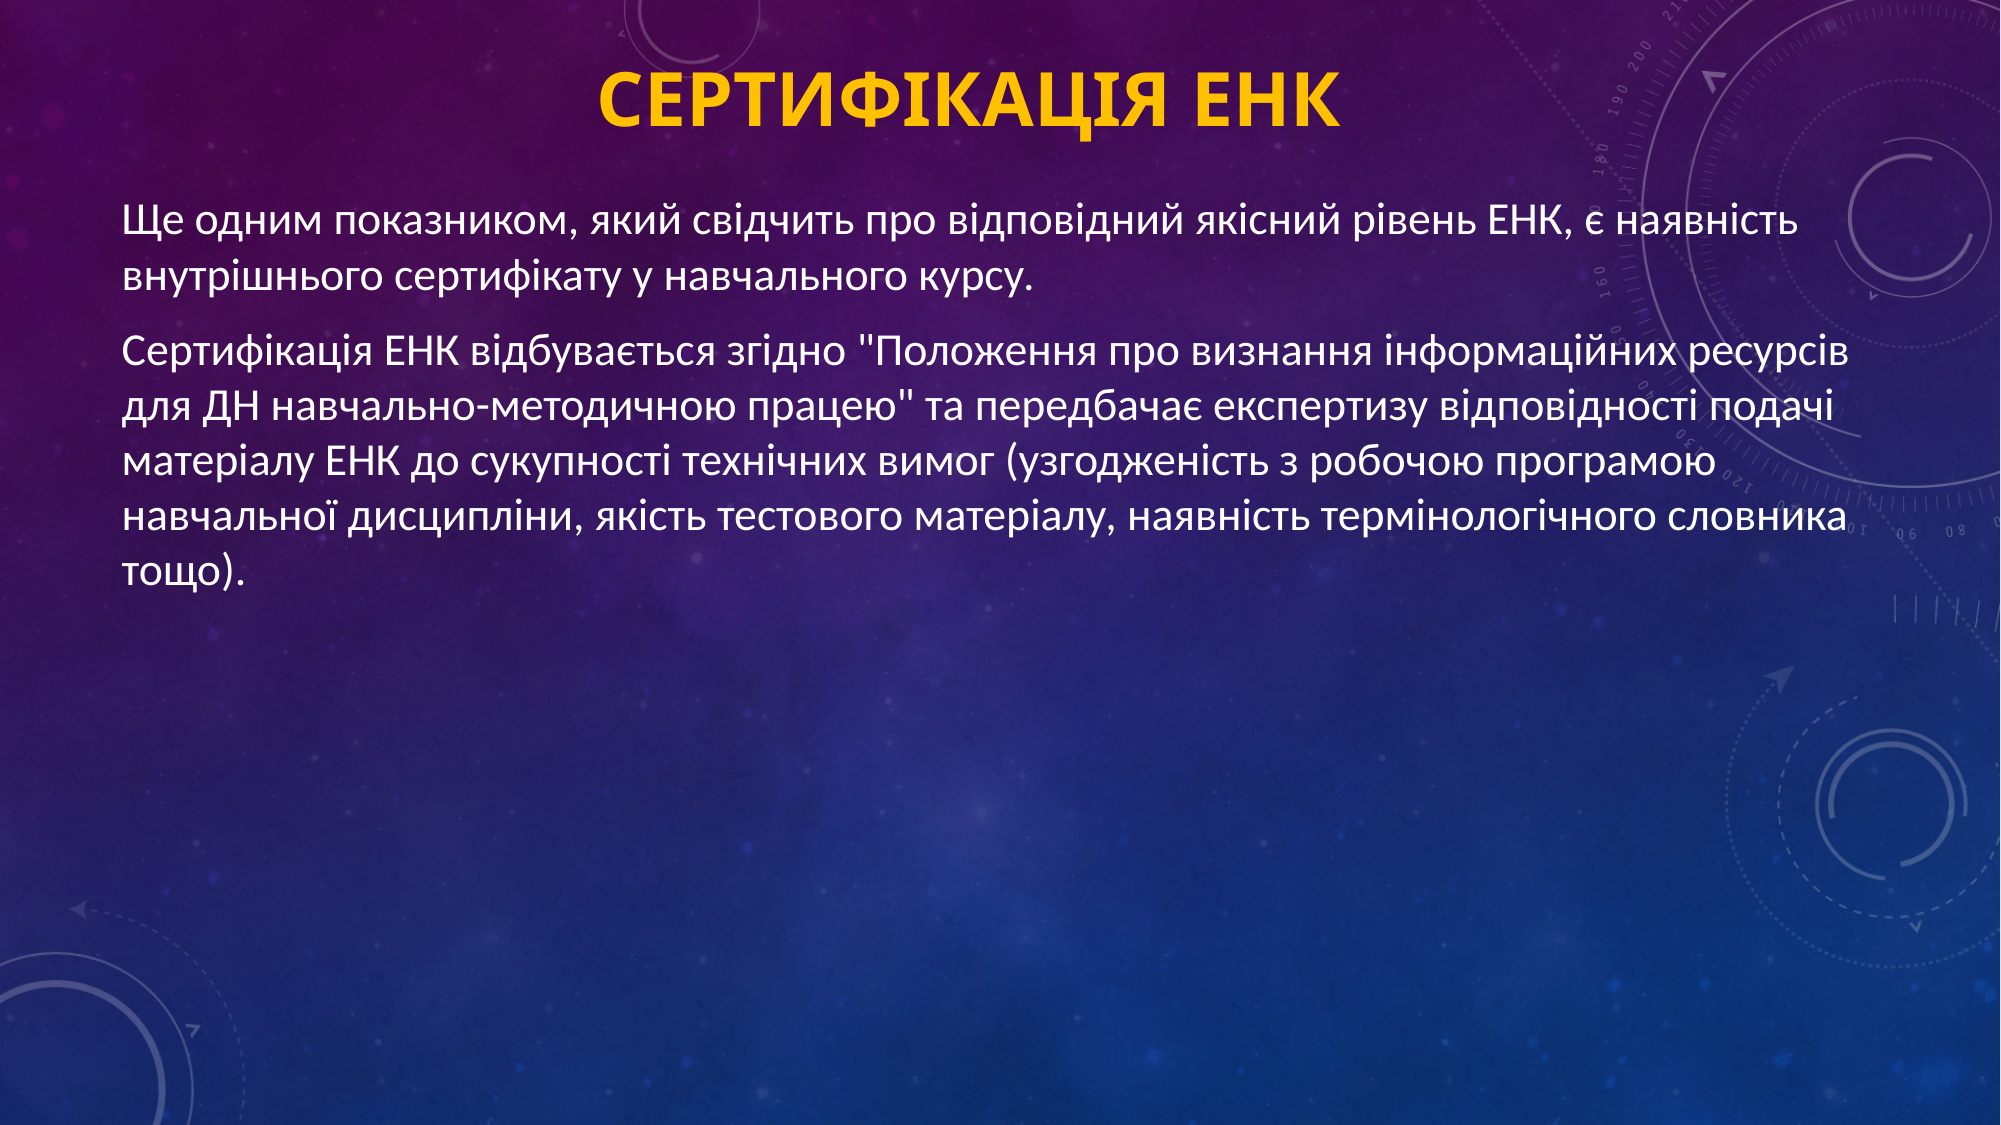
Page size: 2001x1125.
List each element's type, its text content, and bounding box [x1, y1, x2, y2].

list Ще одним показником, який свідчить про відповідний якісний рівень ЕНК, є наявність внутрішнього сертифікату у навчального курсу. Сертифікація ЕНК відбувається згідно "Положення про визнання інформаційних ресурсів для ДН навчально-методичною працею" та передбачає експертизу відповідності подачі матеріалу ЕНК до сукупності технічних вимог (узгодженість з робочою програмою навчальної дисципліни, якість тестового матеріалу, наявність термінологічного словника тощо). [106, 181, 1885, 1076]
title СЕРТИФІКАЦІЯ ЕНК [138, 28, 1801, 164]
picture [0, 0, 2001, 1125]
